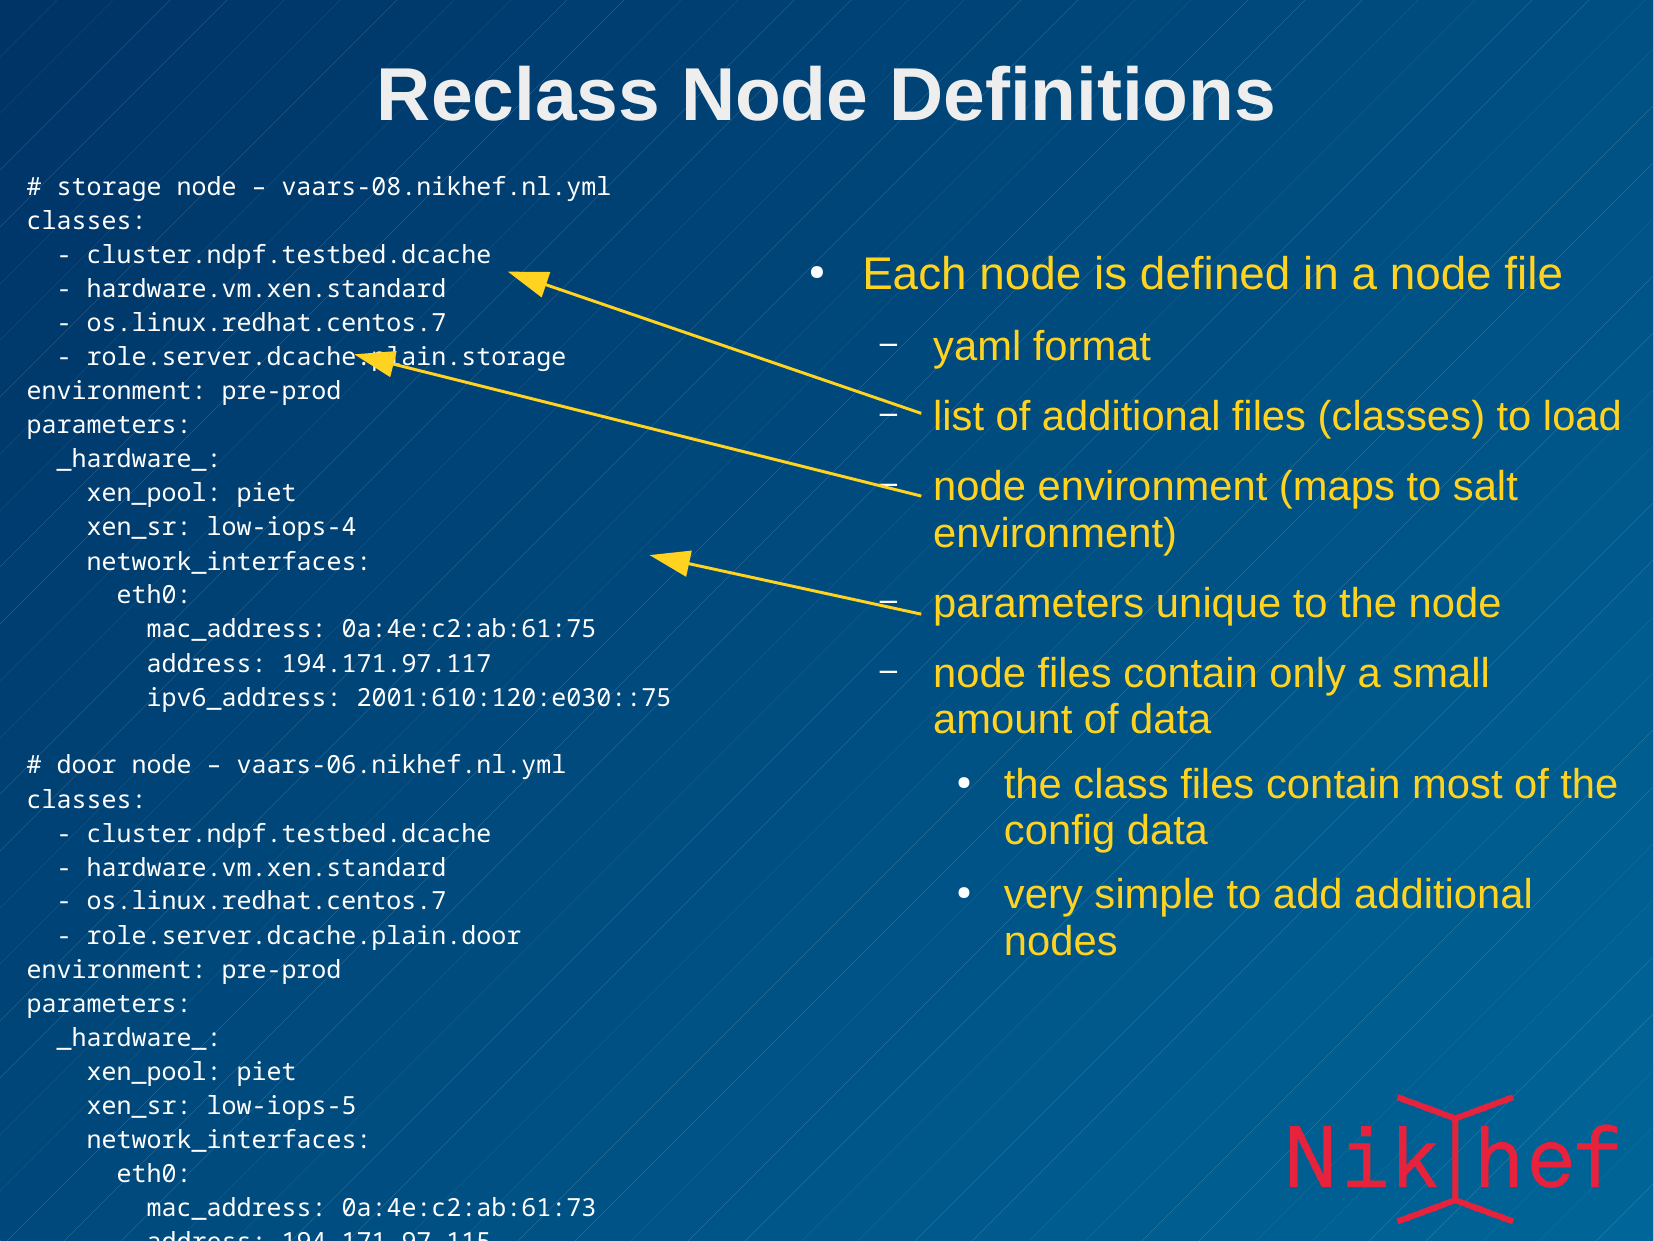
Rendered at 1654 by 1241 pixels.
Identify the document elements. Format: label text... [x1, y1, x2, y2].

picture [1275, 1088, 1513, 1229]
list Each node is defined in a node file yaml format list of additional files (classes) to load node environment (maps to salt environment) parameters unique to the node node files contain only a small amount of data the class files contain most of the config data very simple to add additional nodes [791, 248, 1630, 1052]
text_box # storage node – vaars-08.nikhef.nl.yml classes: - cluster.ndpf.testbed.dcache - hardware.vm.xen.standard - os.linux.redhat.centos.7 - role.server.dcache.plain.storage environment: pre-prod parameters: _hardware_: xen_pool: piet xen_sr: low-iops-4 network_interfaces: eth0: mac_address: 0a:4e:c2:ab:61:75 address: 194.171.97.117 ipv6_address: 2001:610:120:e030::75 # door node – vaars-06.nikhef.nl.yml classes: - cluster.ndpf.testbed.dcache - hardware.vm.xen.standard - os.linux.redhat.centos.7 - role.server.dcache.plain.door environment: pre-prod parameters: _hardware_: xen_pool: piet xen_sr: low-iops-5 network_interfaces: eth0: mac_address: 0a:4e:c2:ab:61:73 address: 194.171.97.115 ipv6_address: 2001:610:120:e030::73 [11, 161, 687, 1134]
picture [1578, 1125, 1617, 1187]
picture [1482, 1127, 1517, 1187]
picture [1532, 1142, 1570, 1187]
title Reclass Node Definitions [82, 0, 1571, 189]
